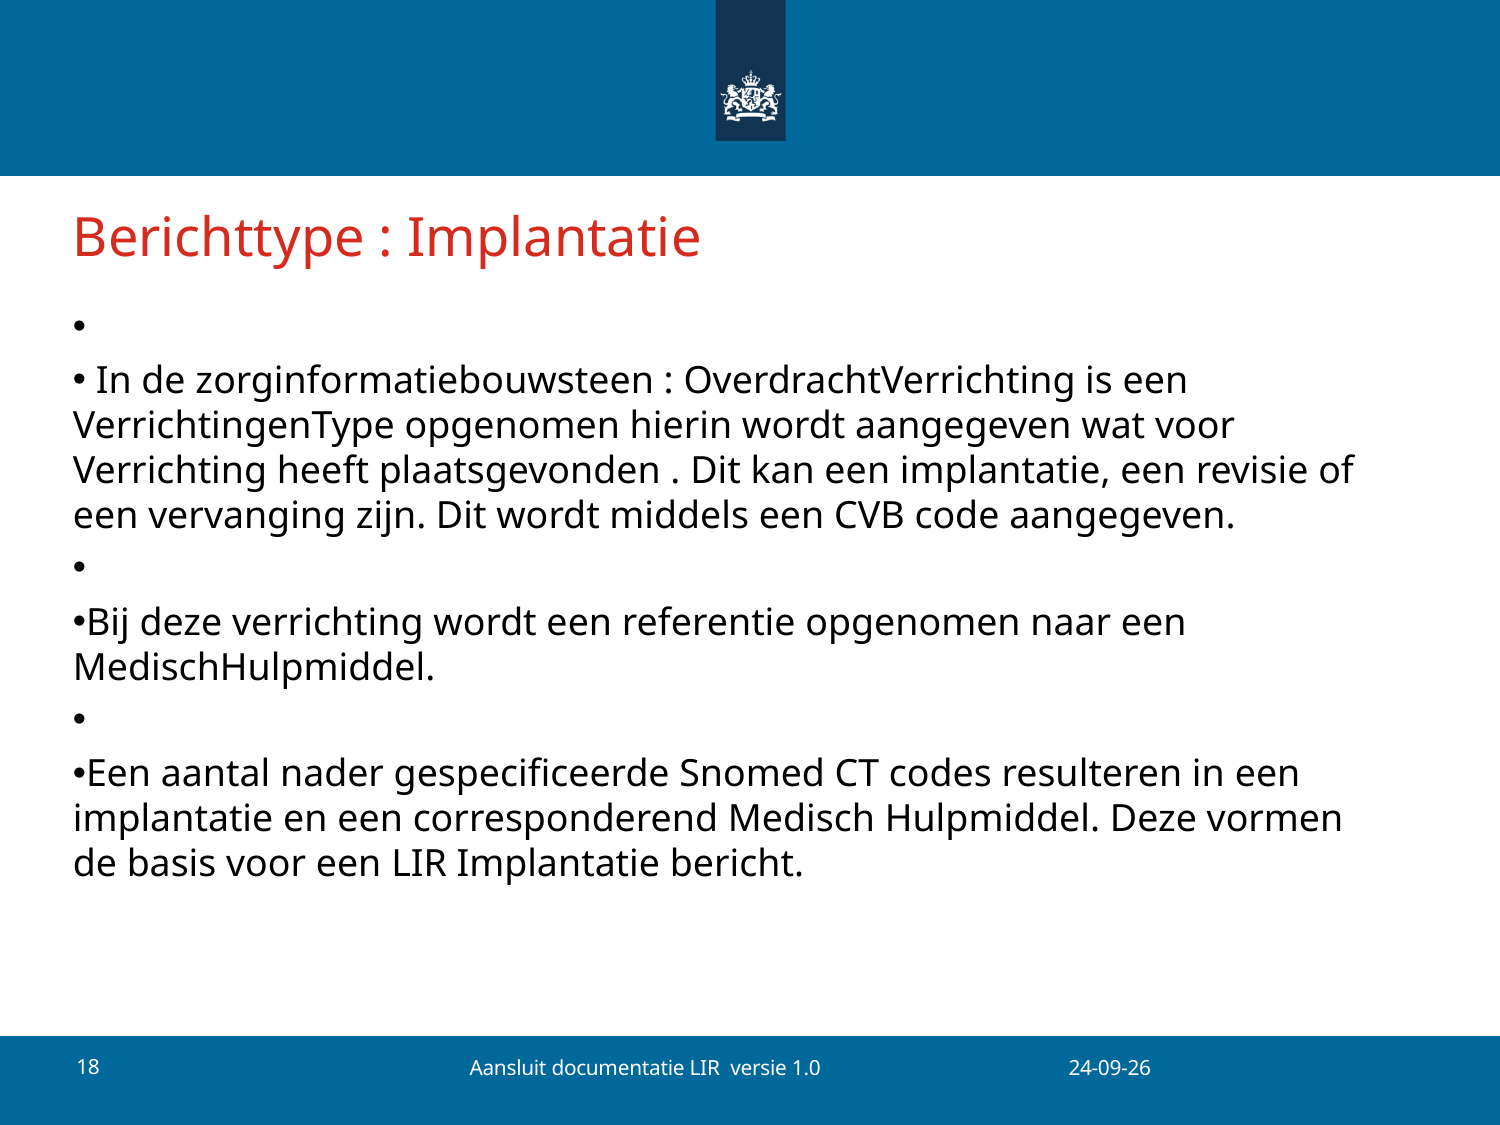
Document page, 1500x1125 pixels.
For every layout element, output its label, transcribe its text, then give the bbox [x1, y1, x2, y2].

text_box Aansluit documentatie LIR versie 1.0 29-4-2019 [454, 1046, 1500, 1099]
title Berichttype : Implantatie [57, 194, 1408, 289]
list In de zorginformatiebouwsteen : OverdrachtVerrichting is een VerrichtingenType opgenomen hierin wordt aangegeven wat voor Verrichting heeft plaatsgevonden . Dit kan een implantatie, een revisie of een vervanging zijn. Dit wordt middels een CVB code aangegeven. Bij deze verrichting wordt een referentie opgenomen naar een MedischHulpmiddel. Een aantal nader gespecificeerde Snomed CT codes resulteren in een implantatie en een corresponderend Medisch Hulpmiddel. Deze vormen de basis voor een LIR Implantatie bericht. [57, 295, 1408, 1020]
text_box [61, 1046, 179, 1106]
